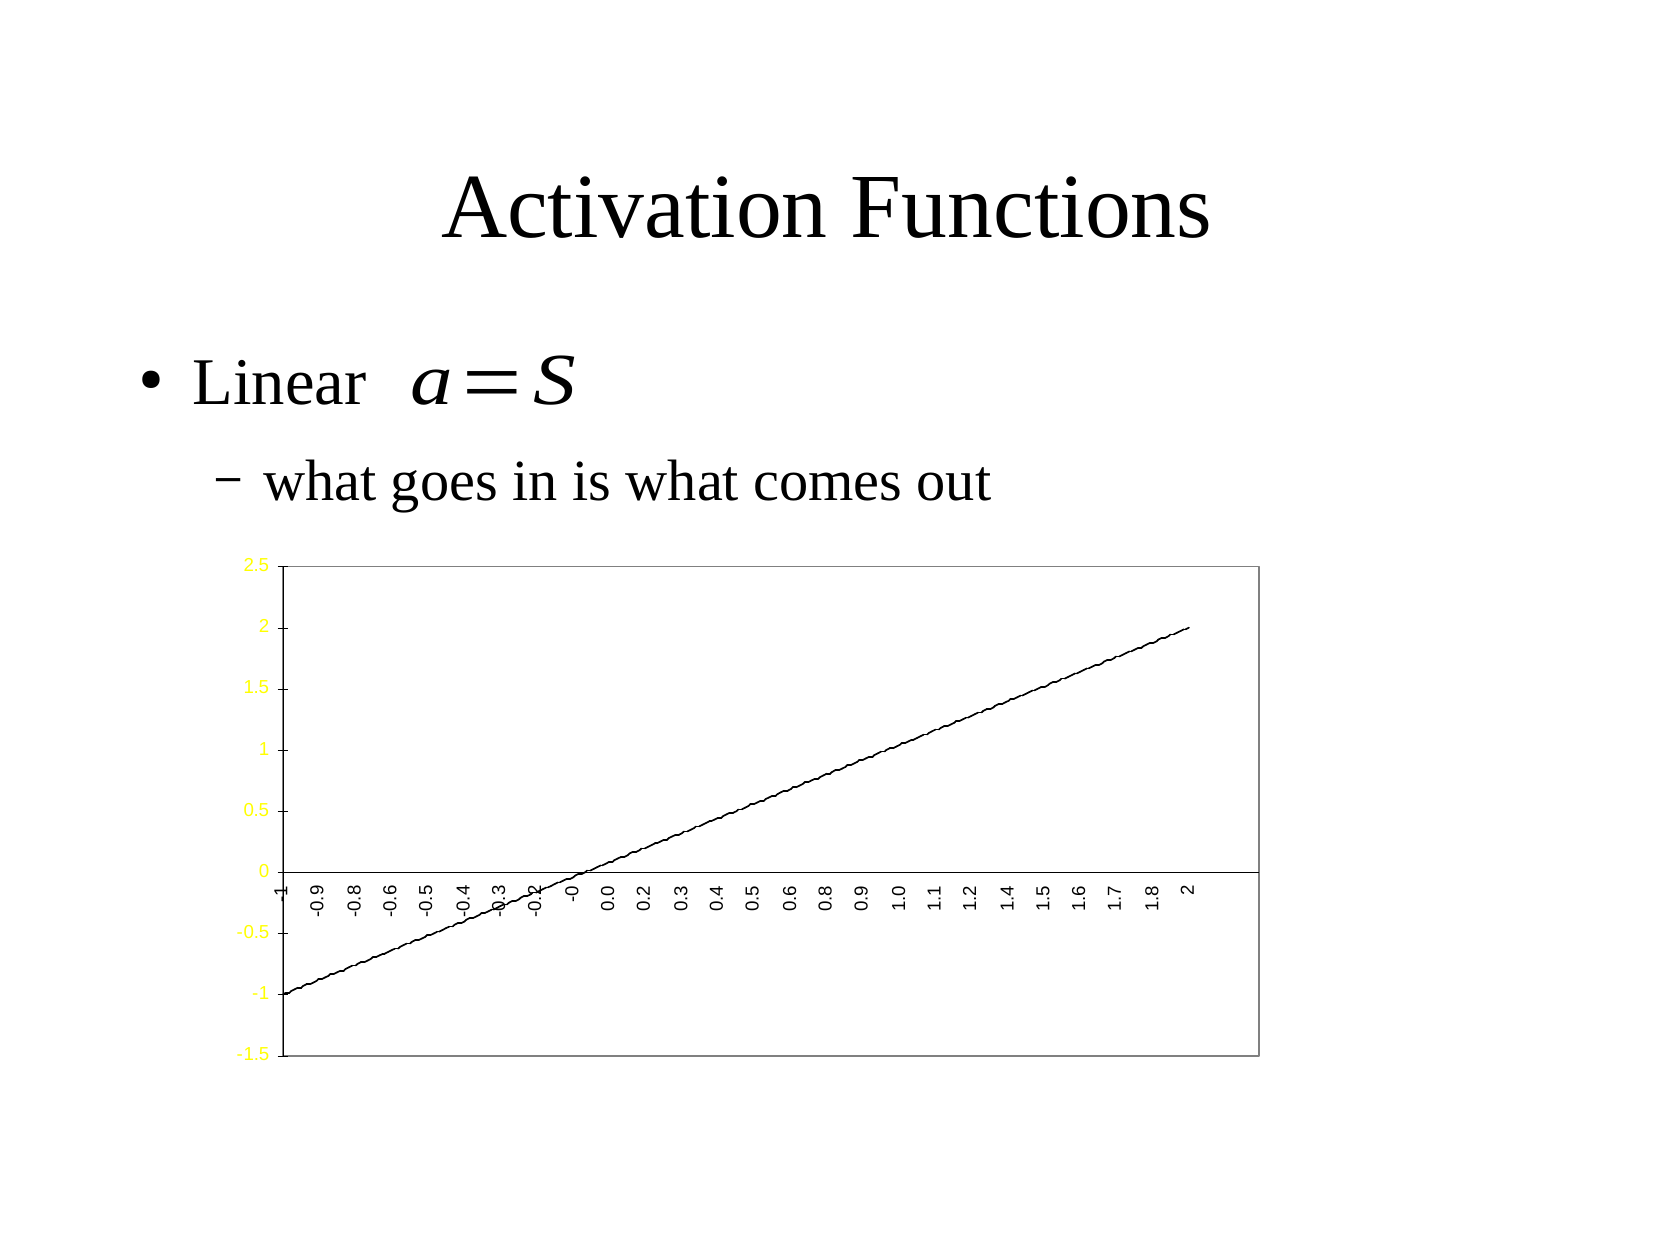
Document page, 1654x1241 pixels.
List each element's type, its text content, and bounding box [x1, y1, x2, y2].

title Activation Functions [121, 102, 1534, 311]
chart [202, 524, 1285, 1099]
chart [388, 340, 614, 425]
list Linear what goes in is what comes out [121, 344, 1534, 1127]
